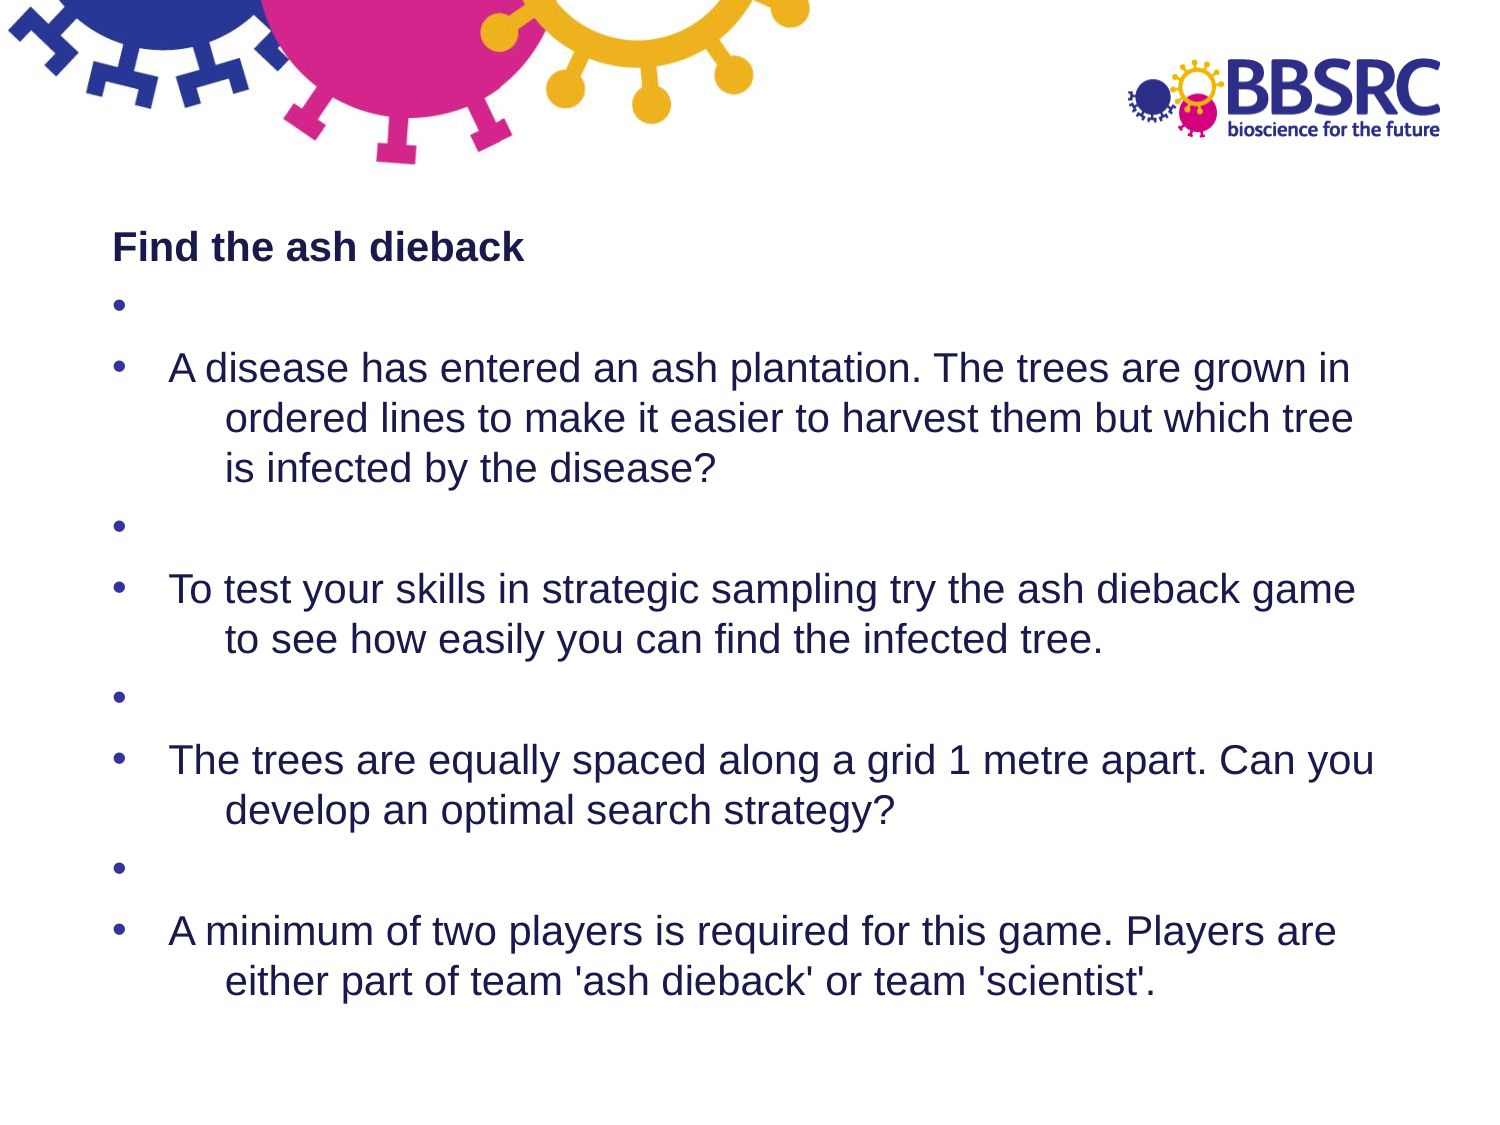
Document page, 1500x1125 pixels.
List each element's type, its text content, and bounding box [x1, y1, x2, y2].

list Find the ash dieback A disease has entered an ash plantation. The trees are grown in ordered lines to make it easier to harvest them but which tree is infected by the disease? To test your skills in strategic sampling try the ash dieback game to see how easily you can find the infected tree. The trees are equally spaced along a grid 1 metre apart. Can you develop an optimal search strategy? A minimum of two players is required for this game. Players are either part of team 'ash dieback' or team 'scientist'. [112, 219, 1377, 1012]
